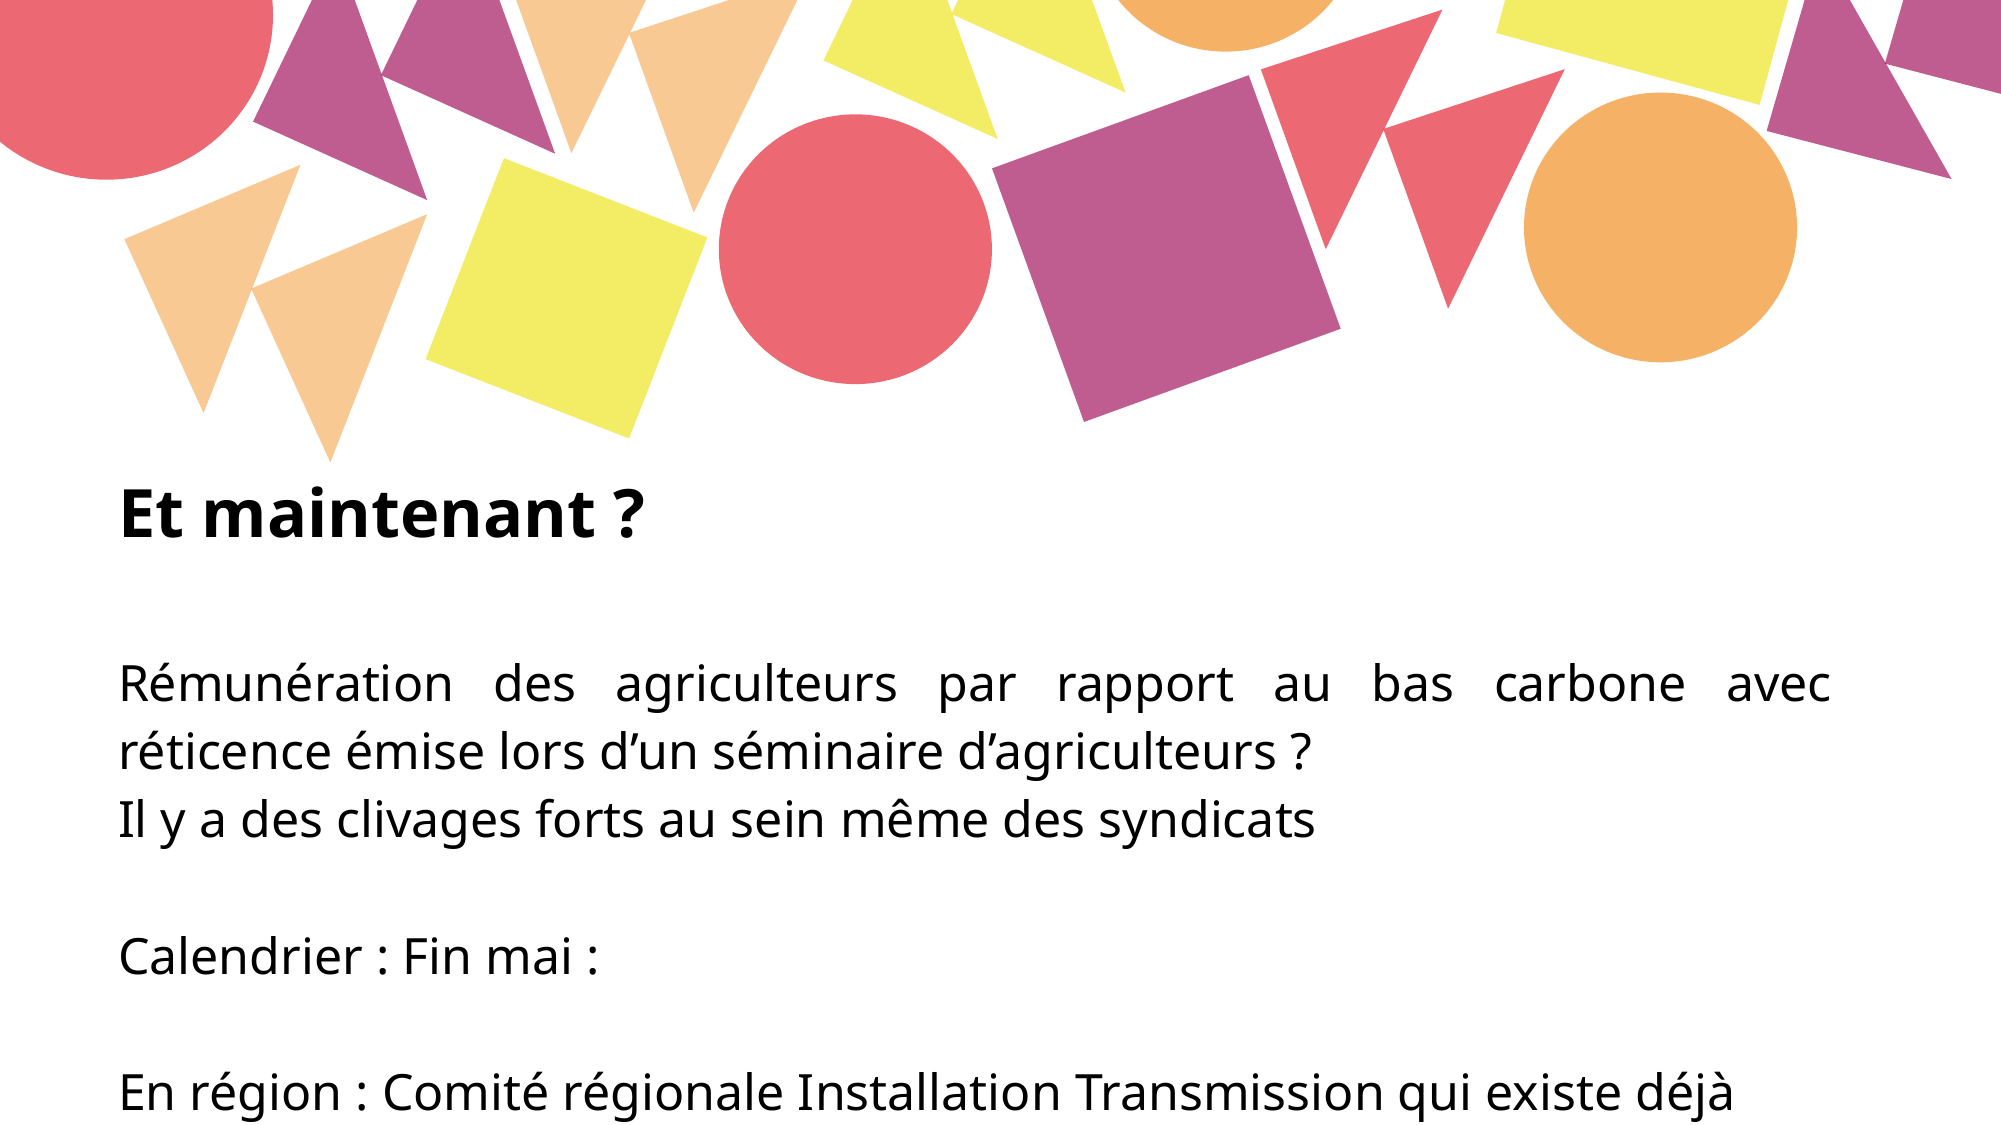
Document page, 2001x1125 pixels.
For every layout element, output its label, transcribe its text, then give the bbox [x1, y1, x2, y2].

text_box Et maintenant ? Rémunération des agriculteurs par rapport au bas carbone avec réticence émise lors d’un séminaire d’agriculteurs ? Il y a des clivages forts au sein même des syndicats Calendrier : Fin mai : En région : Comité régionale Installation Transmission qui existe déjà Possibilité de créer des instances pour des rencontres au moins une fois par an Concertation régionale [118, 466, 1833, 1125]
picture [0, 0, 2000, 463]
